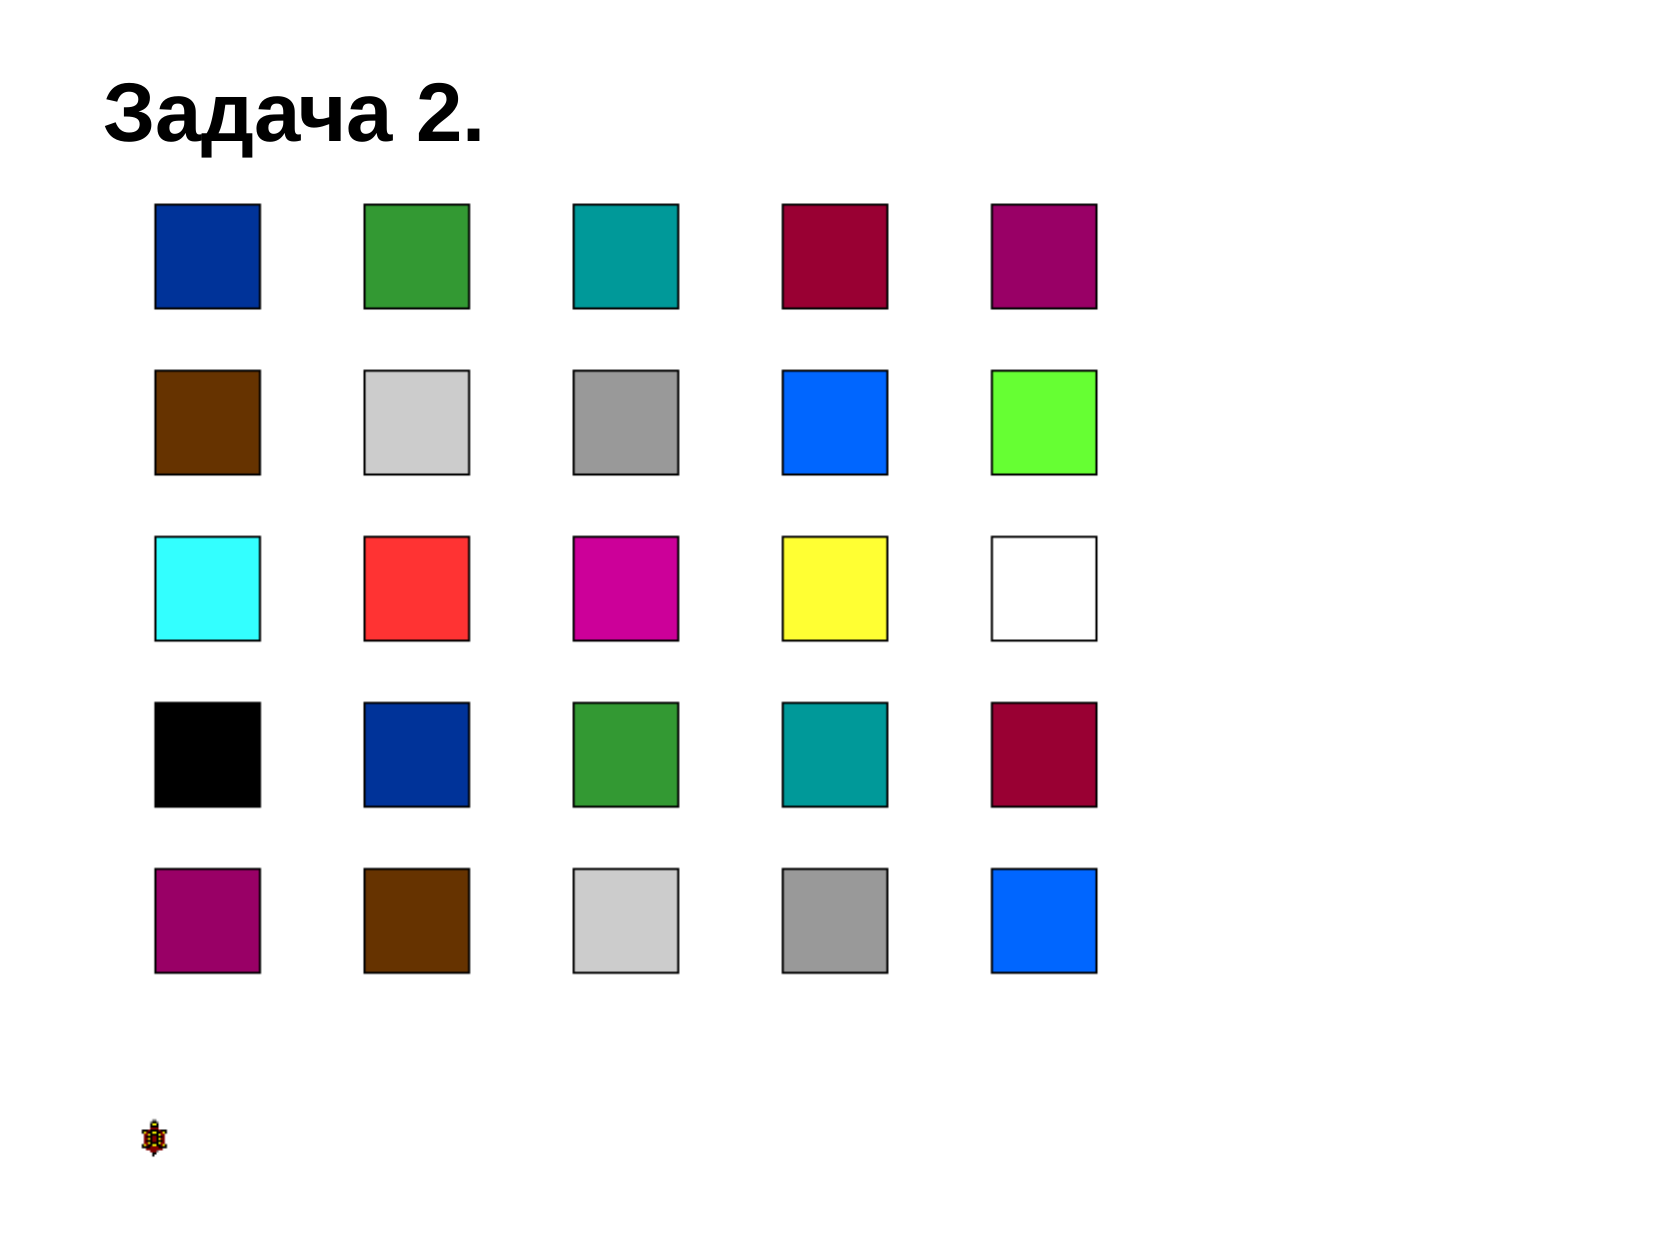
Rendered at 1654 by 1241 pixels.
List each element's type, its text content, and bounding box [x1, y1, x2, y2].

text_box Задача 2. [88, 59, 1300, 167]
picture [88, 173, 1211, 1182]
